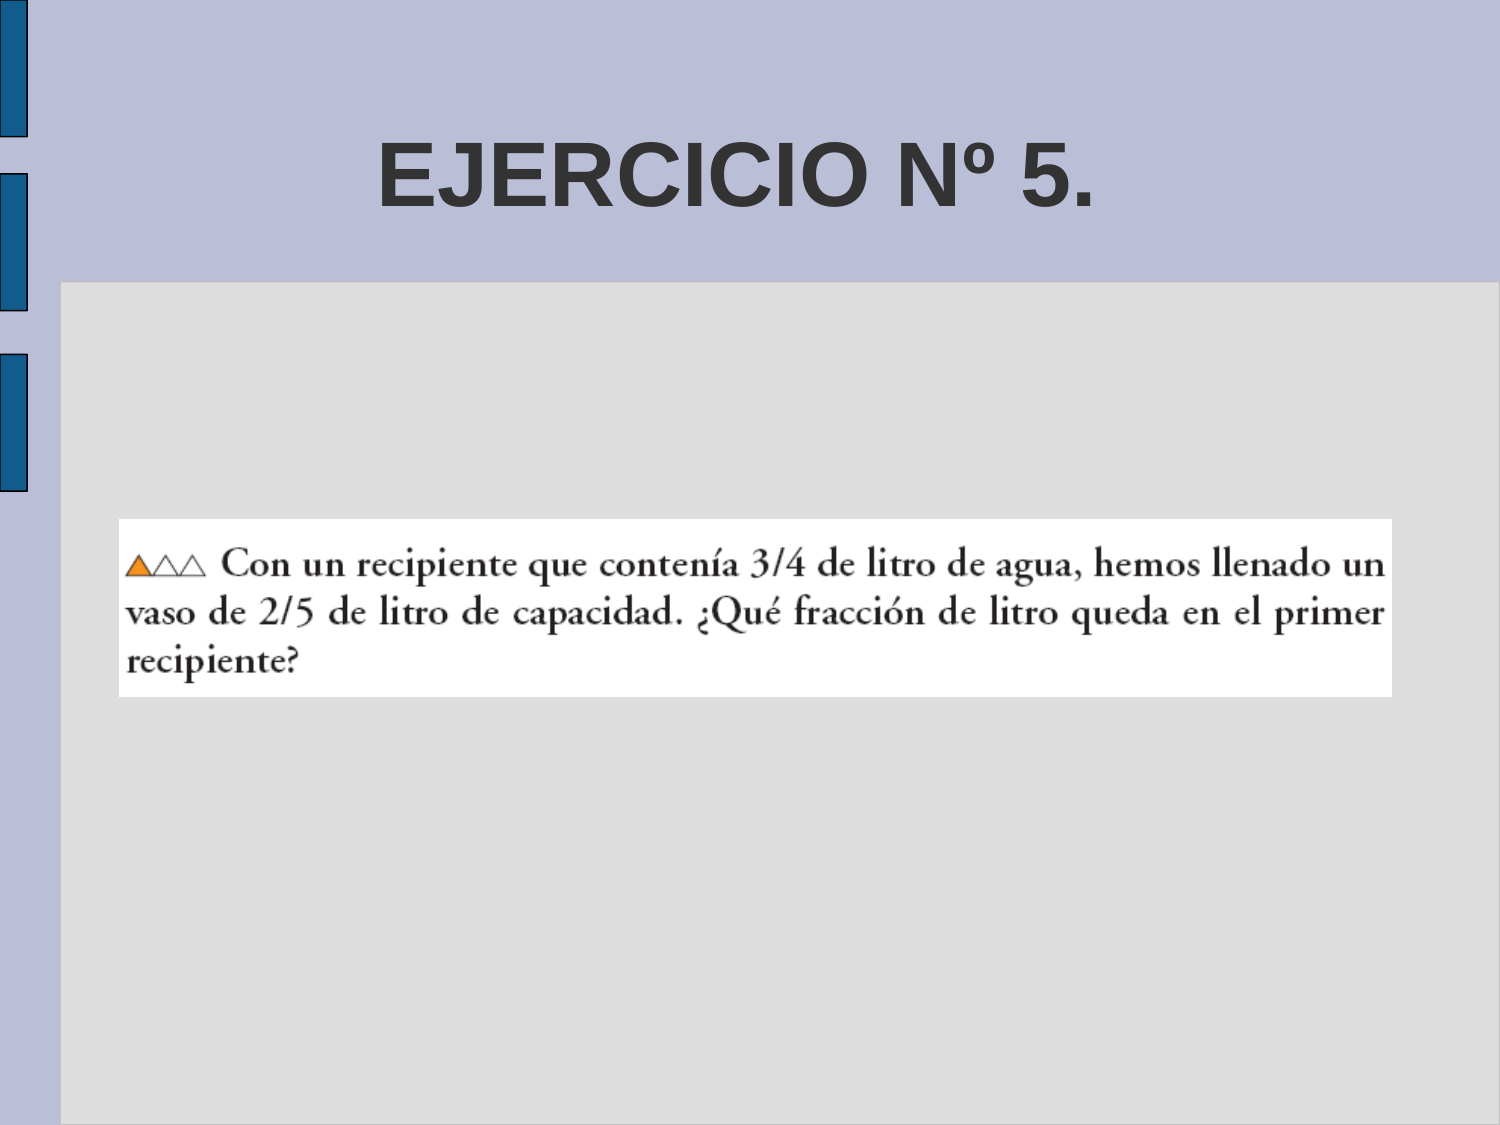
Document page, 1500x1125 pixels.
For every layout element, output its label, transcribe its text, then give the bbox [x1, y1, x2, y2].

title EJERCICIO Nº 5. [110, 80, 1391, 271]
picture [119, 519, 1392, 697]
